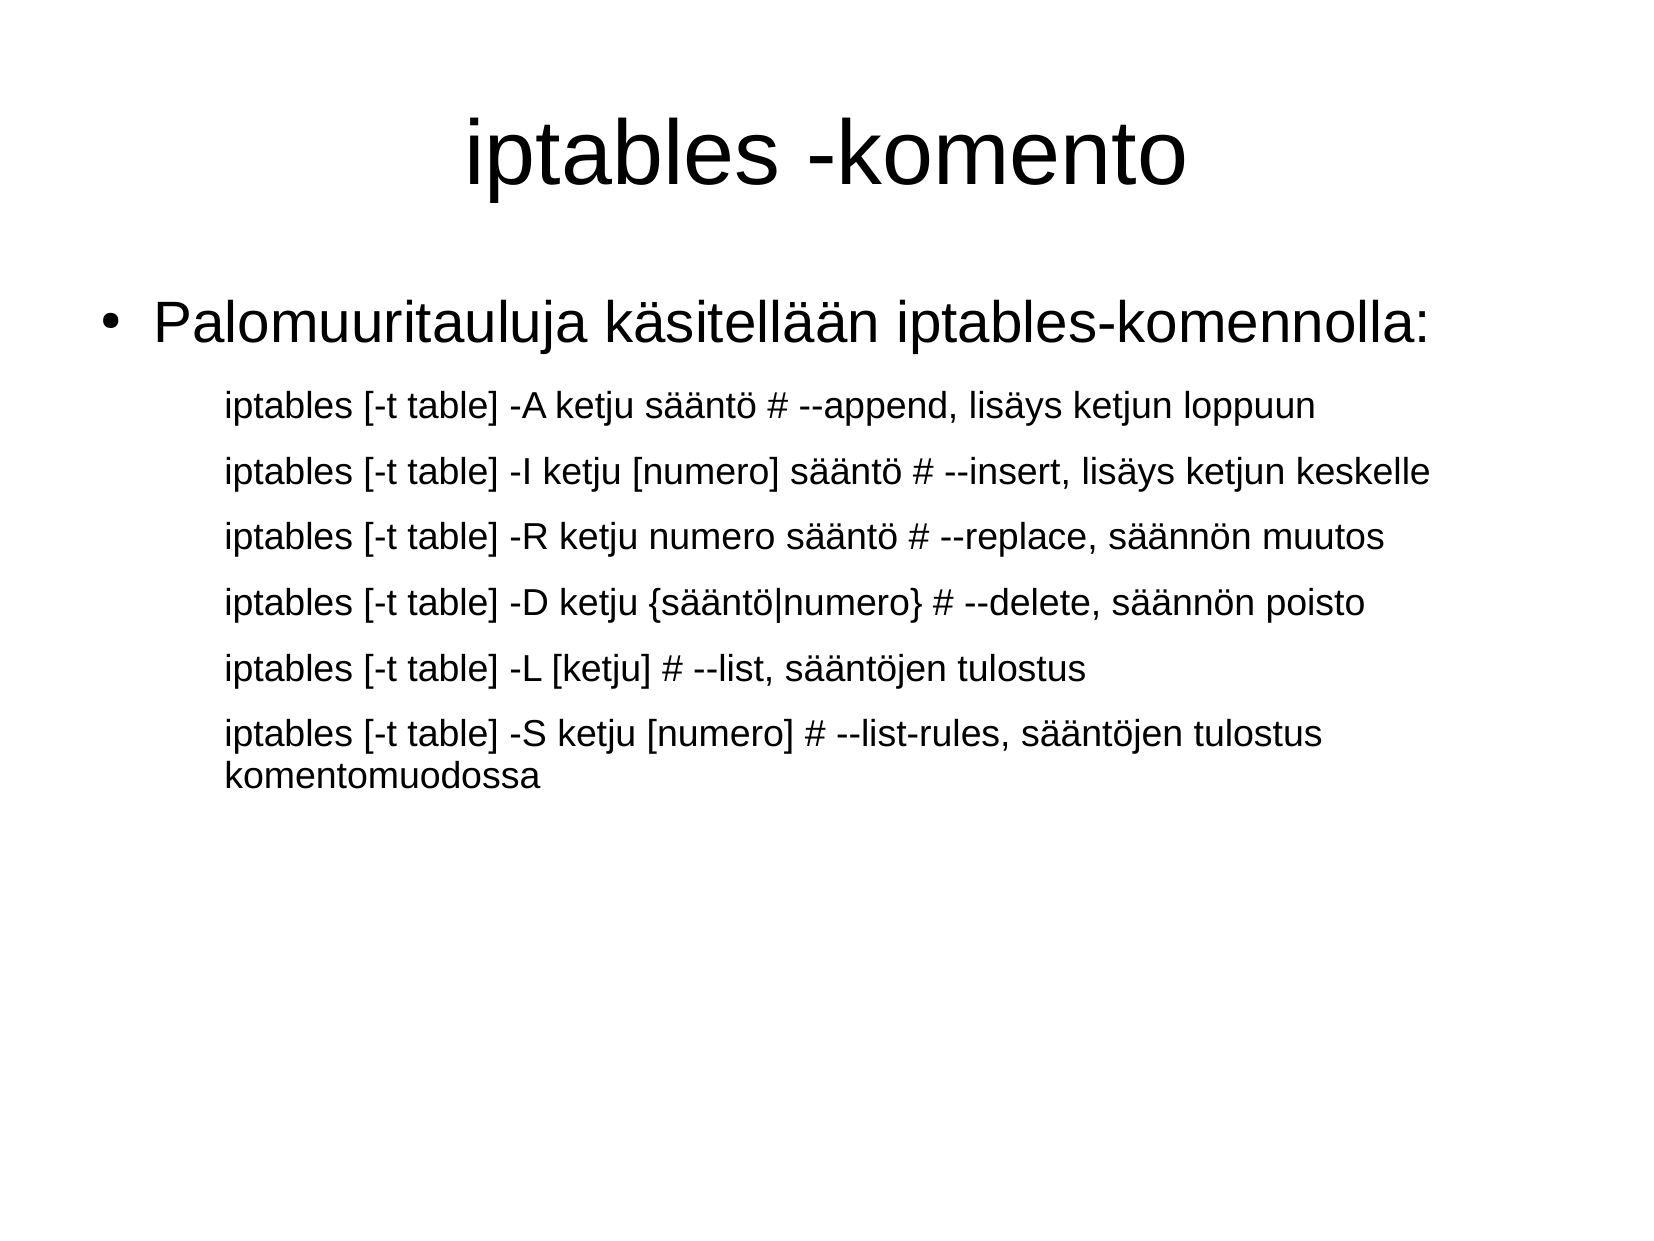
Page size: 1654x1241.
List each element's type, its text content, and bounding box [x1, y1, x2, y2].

list Palomuuritauluja käsitellään iptables-komennolla: iptables [-t table] -A ketju sääntö # --append, lisäys ketjun loppuun iptables [-t table] -I ketju [numero] sääntö # --insert, lisäys ketjun keskelle iptables [-t table] -R ketju numero sääntö # --replace, säännön muutos iptables [-t table] -D ketju {sääntö|numero} # --delete, säännön poisto iptables [-t table] -L [ketju] # --list, sääntöjen tulostus iptables [-t table] -S ketju [numero] # --list-rules, sääntöjen tulostus komentomuodossa [82, 290, 1571, 1010]
title iptables -komento [82, 49, 1571, 257]
